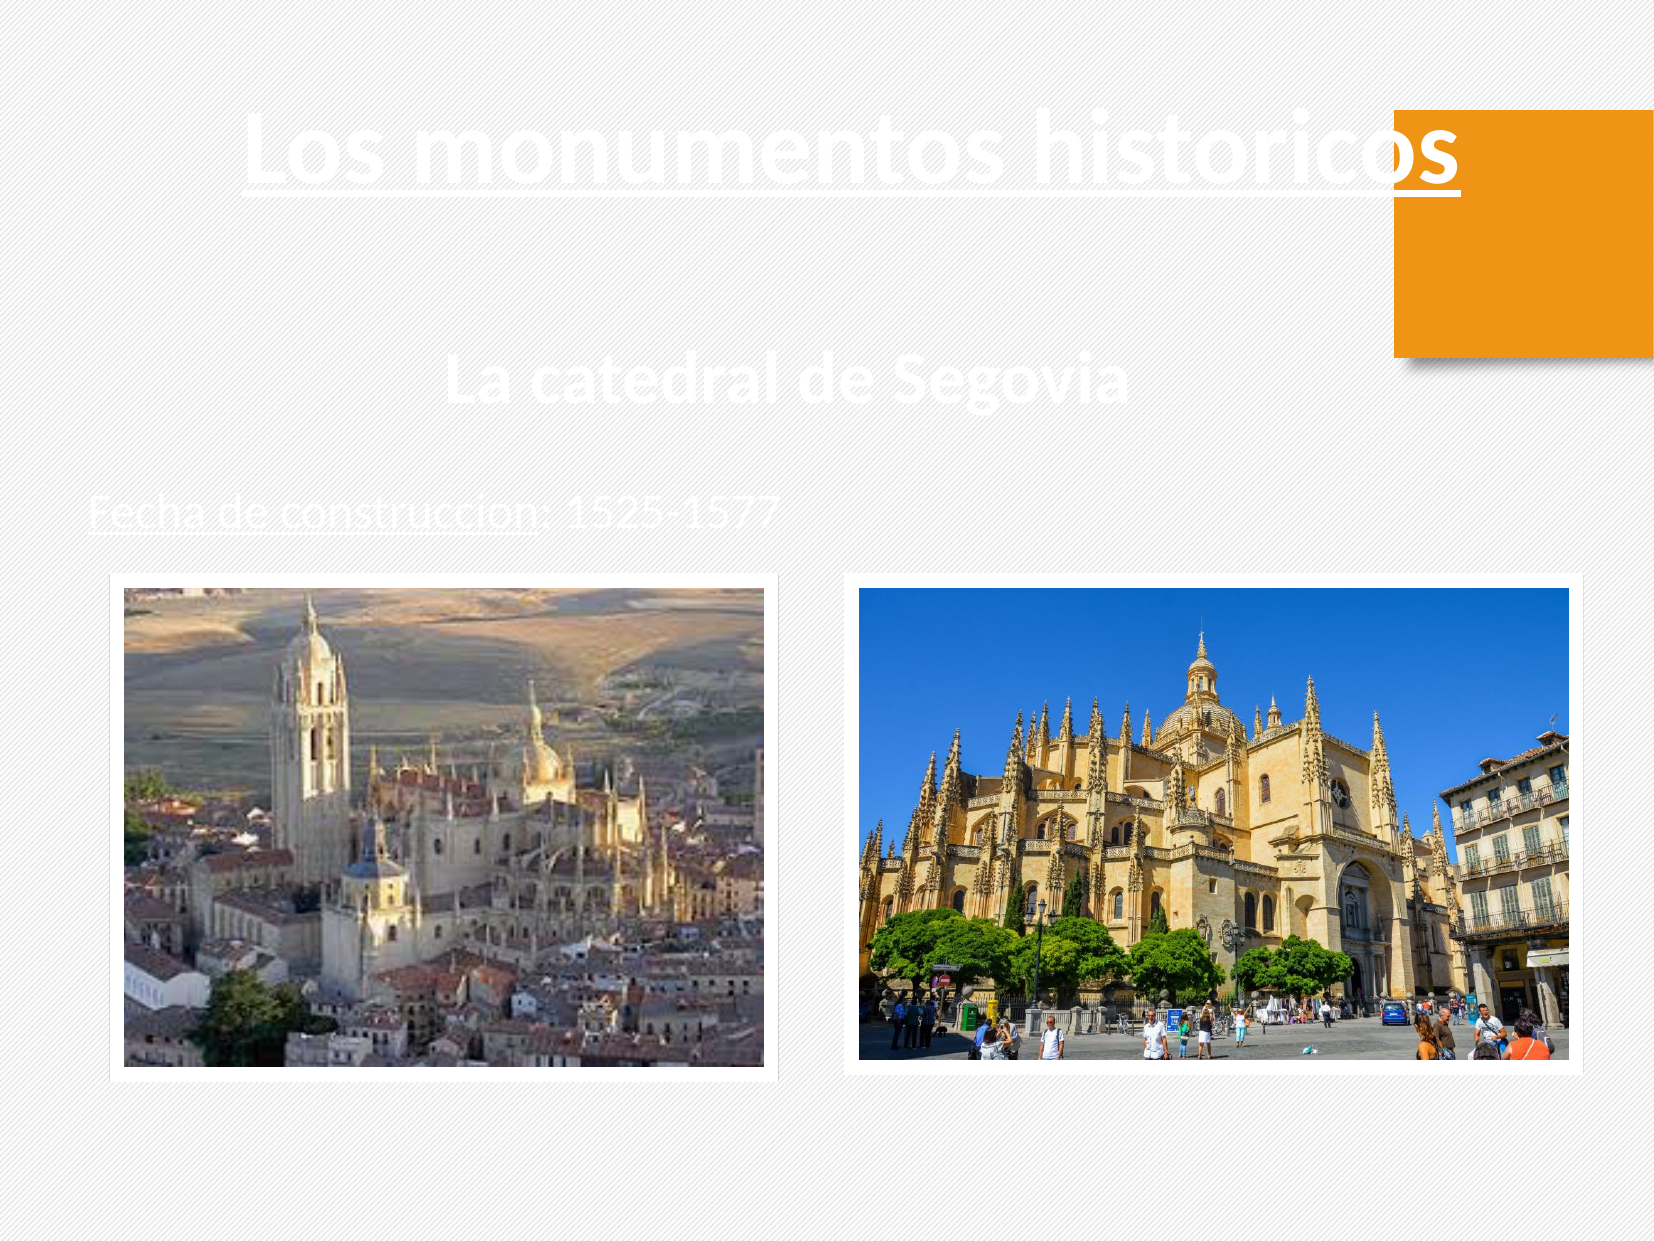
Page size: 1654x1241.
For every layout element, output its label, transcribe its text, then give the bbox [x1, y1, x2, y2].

picture [124, 614, 764, 1068]
text_box Los monumentos historicos [227, 68, 1491, 214]
picture [858, 587, 1569, 1060]
text_box La catedral de Segovia Fecha de construccion: 1525-1577 [72, 320, 1507, 614]
